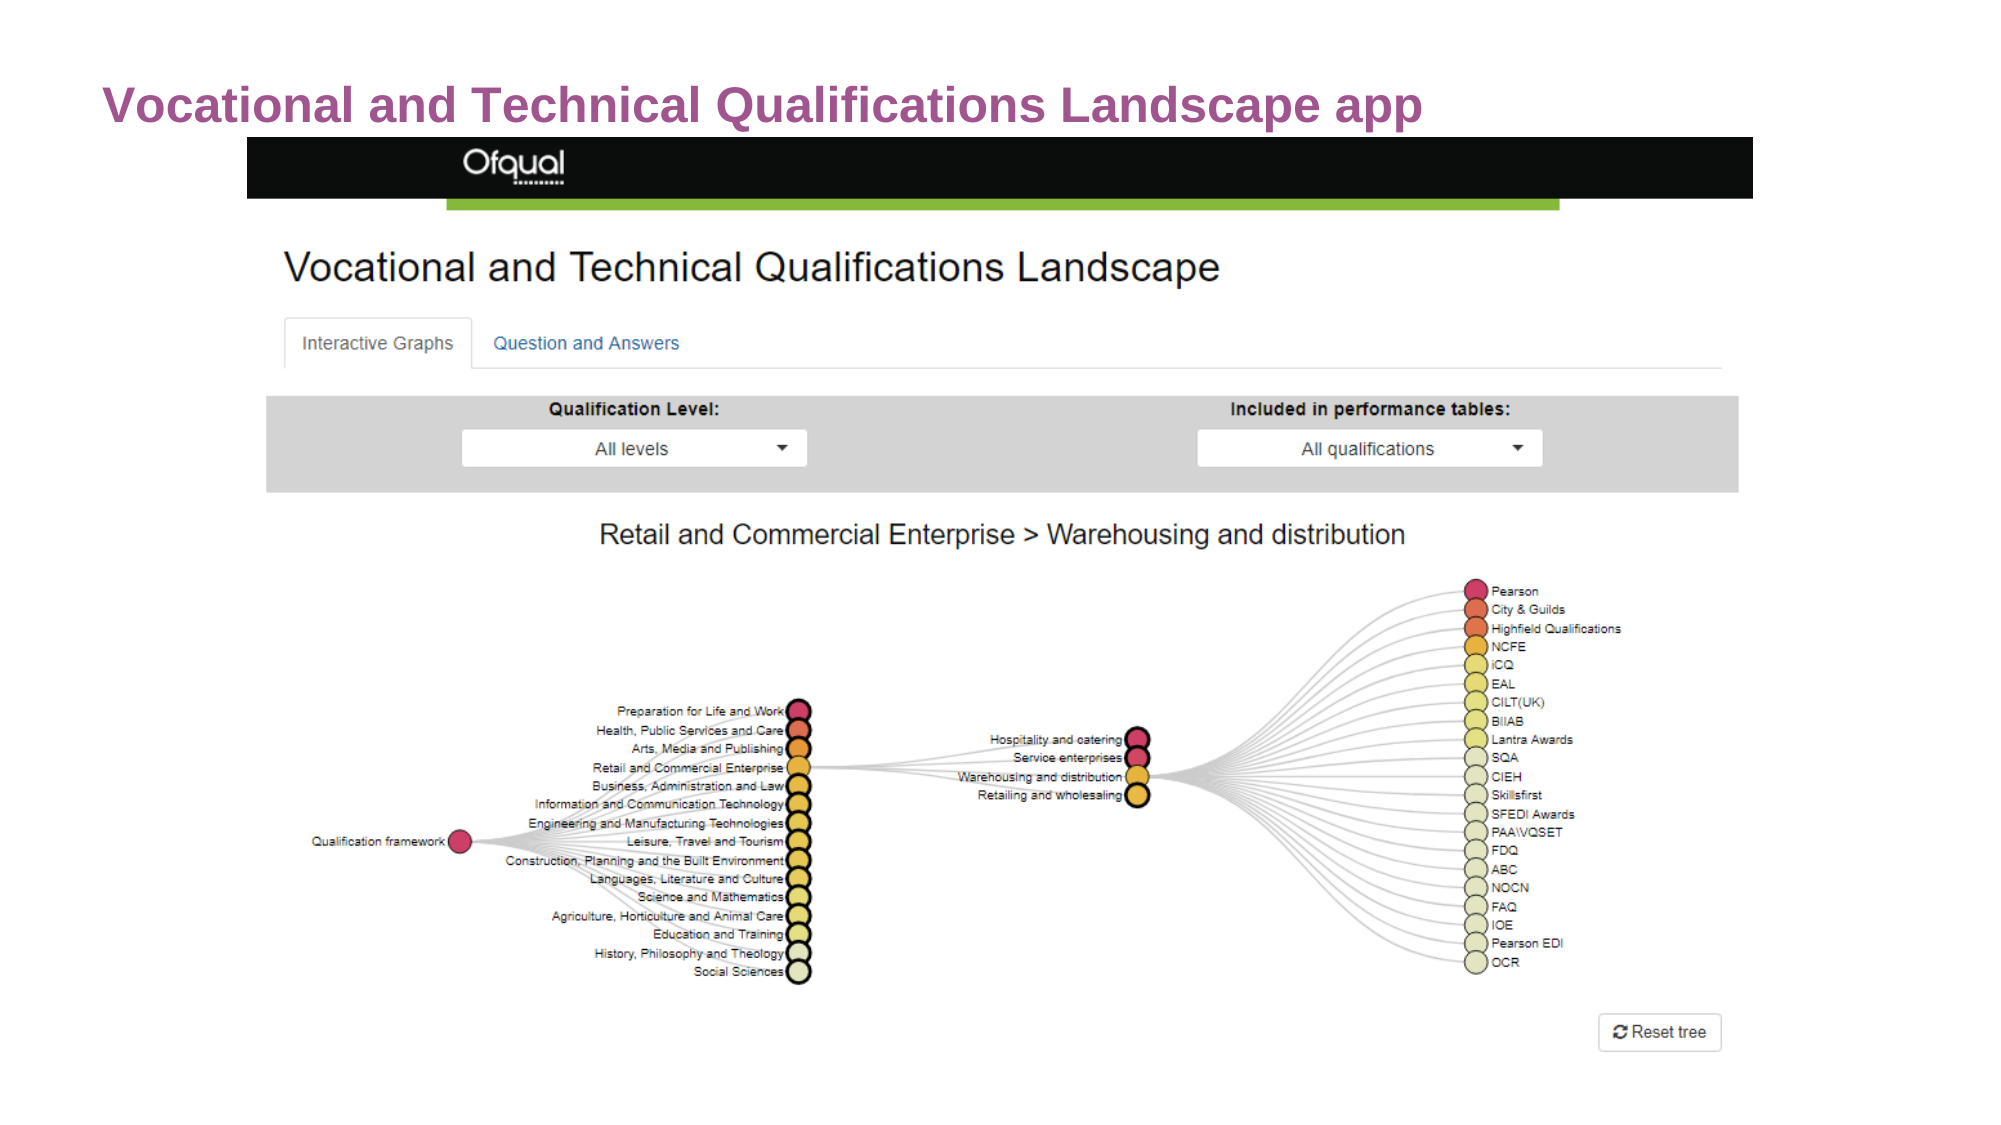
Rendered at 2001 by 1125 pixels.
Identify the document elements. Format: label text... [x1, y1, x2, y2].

picture [247, 137, 1753, 1074]
title Vocational and Technical Qualifications Landscape app [102, 66, 1491, 161]
